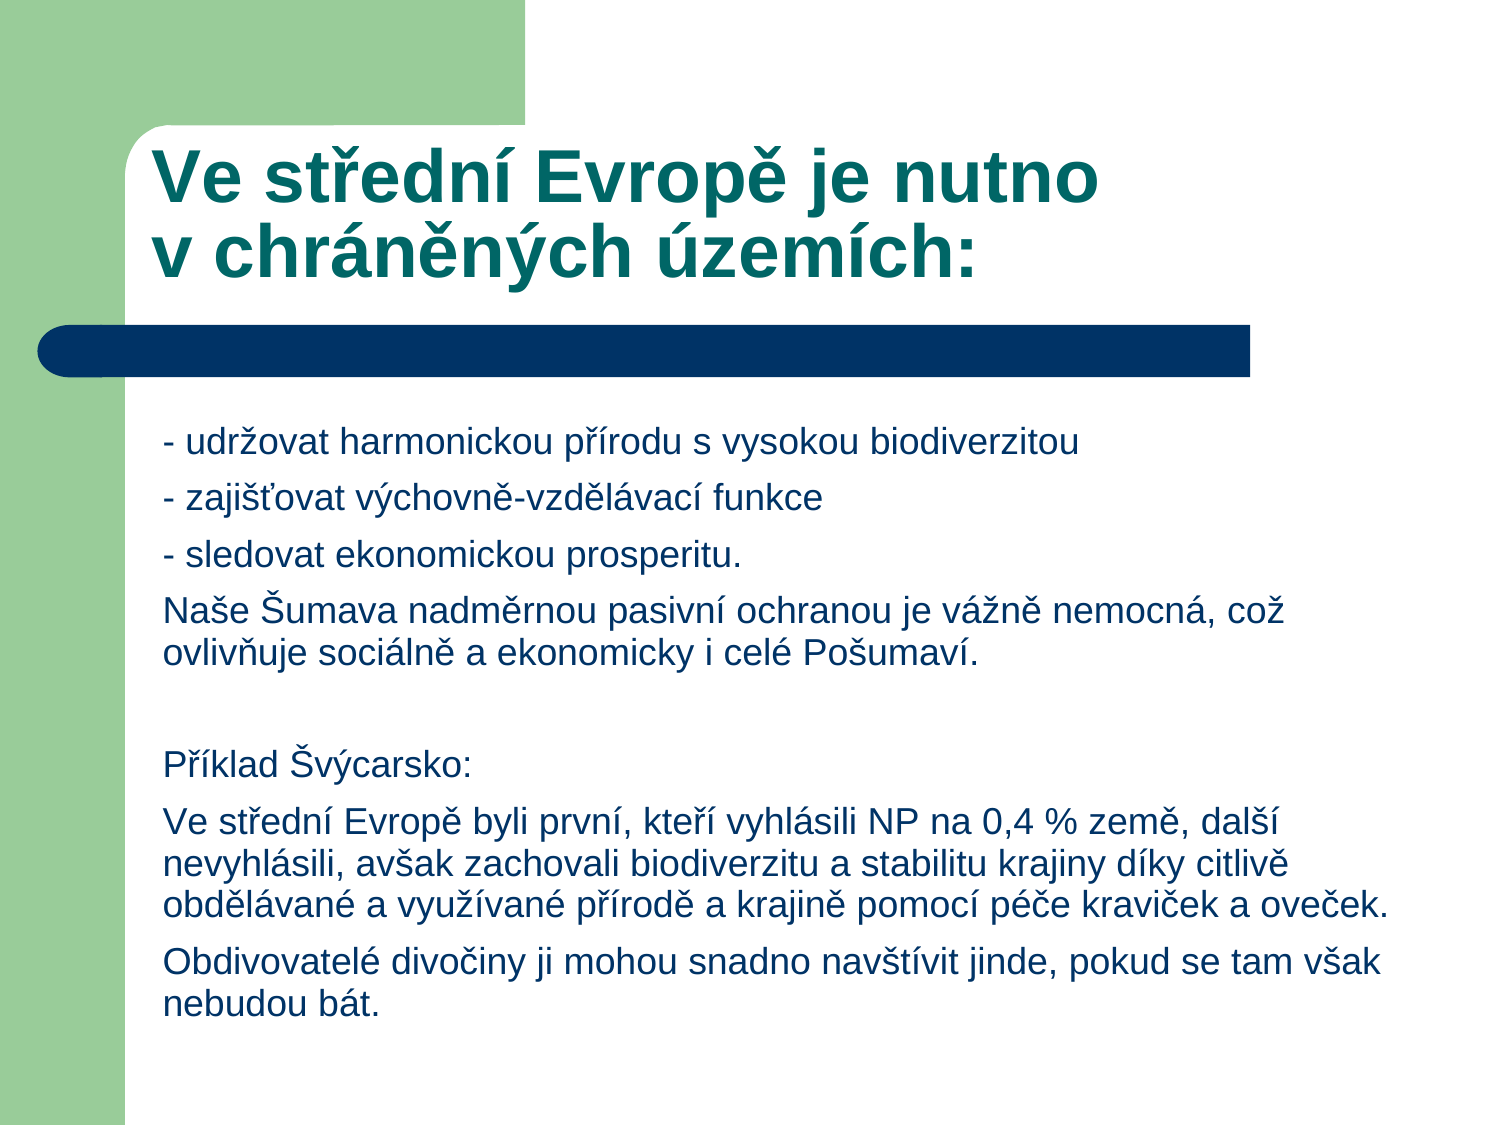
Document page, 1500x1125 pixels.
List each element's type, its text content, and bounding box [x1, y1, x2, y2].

title Ve střední Evropě je nutno v chráněných územích: [136, 123, 1414, 301]
list - udržovat harmonickou přírodu s vysokou biodiverzitou - zajišťovat výchovně-vzdělávací funkce - sledovat ekonomickou prosperitu. Naše Šumava nadměrnou pasivní ochranou je vážně nemocná, což ovlivňuje sociálně a ekonomicky i celé Pošumaví. Příklad Švýcarsko: Ve střední Evropě byli první, kteří vyhlásili NP na 0,4 % země, další nevyhlásili, avšak zachovali biodiverzitu a stabilitu krajiny díky citlivě obdělávané a využívané přírodě a krajině pomocí péče kraviček a oveček. Obdivovatelé divočiny ji mohou snadno navštívit jinde, pokud se tam však nebudou bát. [147, 413, 1412, 1120]
